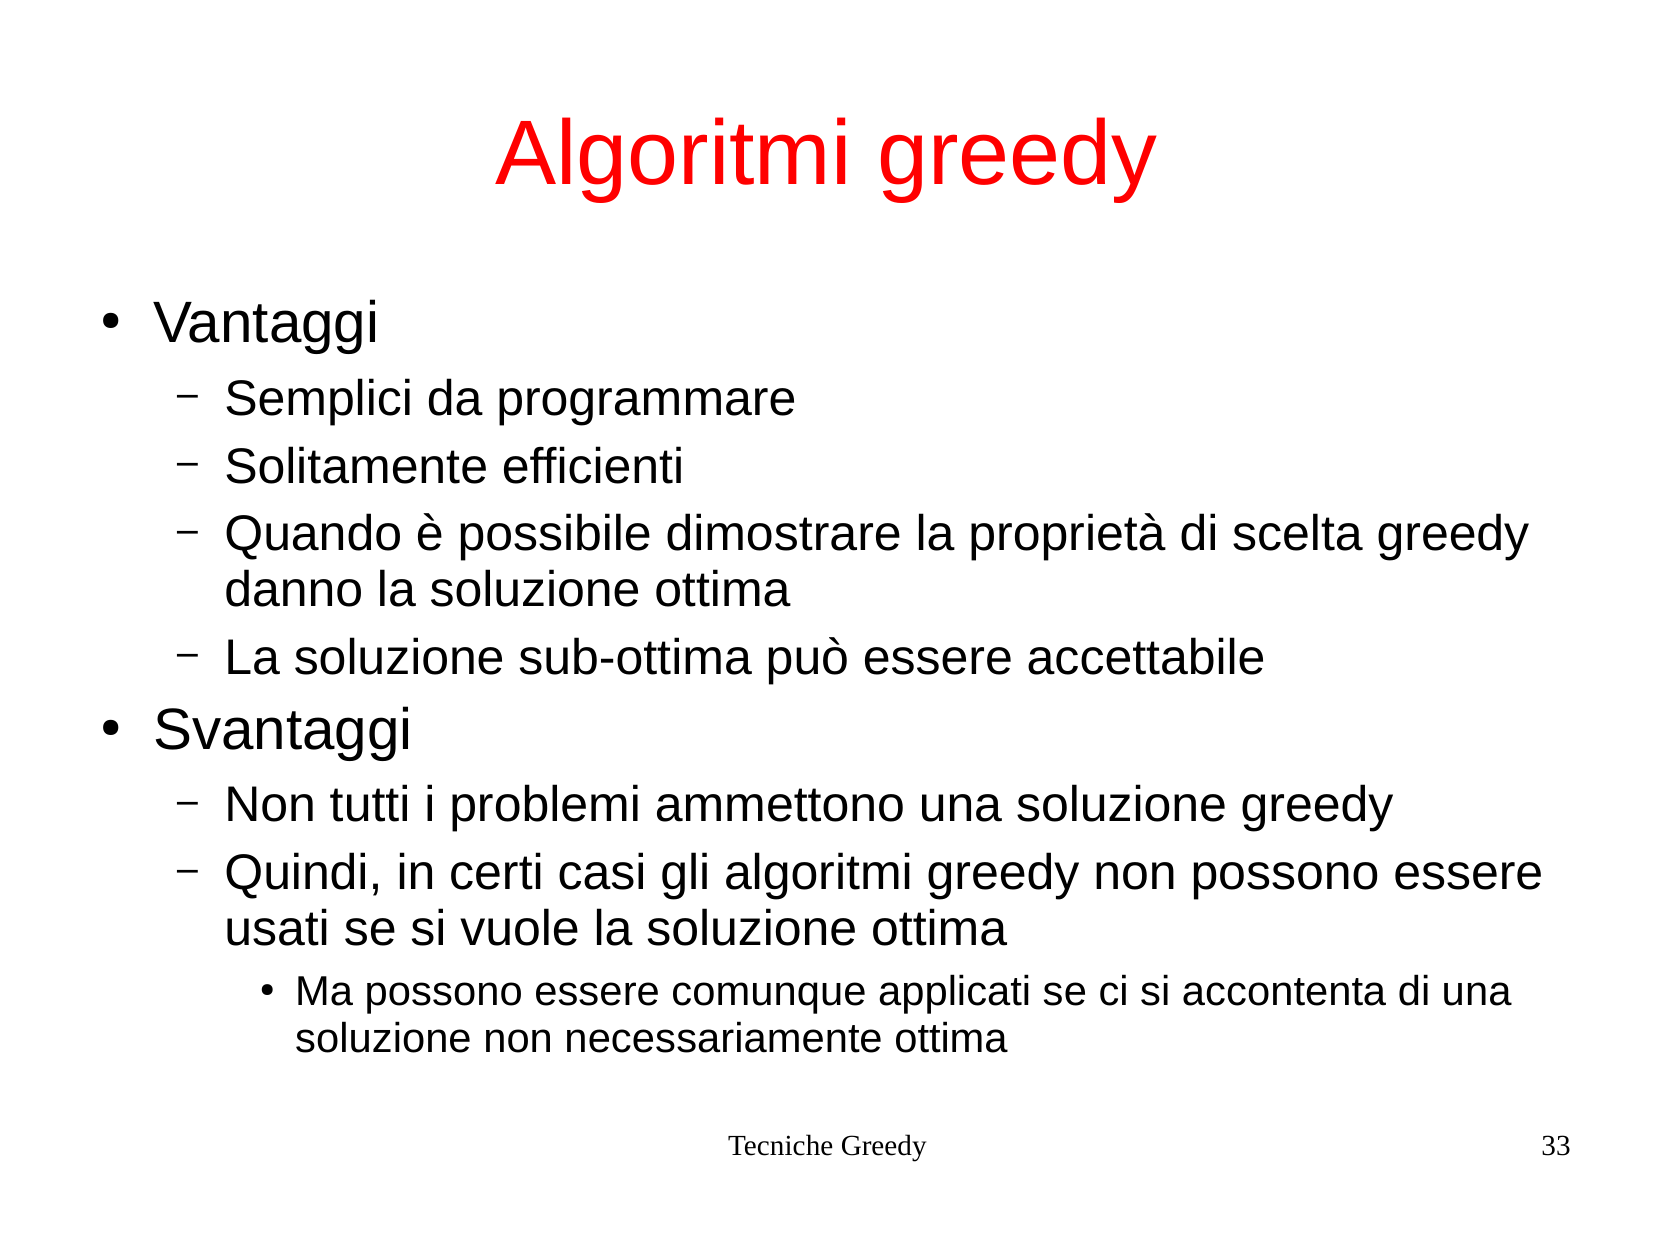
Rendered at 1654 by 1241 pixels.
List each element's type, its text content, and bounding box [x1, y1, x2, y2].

title Algoritmi greedy [82, 49, 1571, 257]
list Vantaggi Semplici da programmare Solitamente efficienti Quando è possibile dimostrare la proprietà di scelta greedy danno la soluzione ottima La soluzione sub-ottima può essere accettabile Svantaggi Non tutti i problemi ammettono una soluzione greedy Quindi, in certi casi gli algoritmi greedy non possono essere usati se si vuole la soluzione ottima Ma possono essere comunque applicati se ci si accontenta di una soluzione non necessariamente ottima [82, 290, 1571, 1109]
